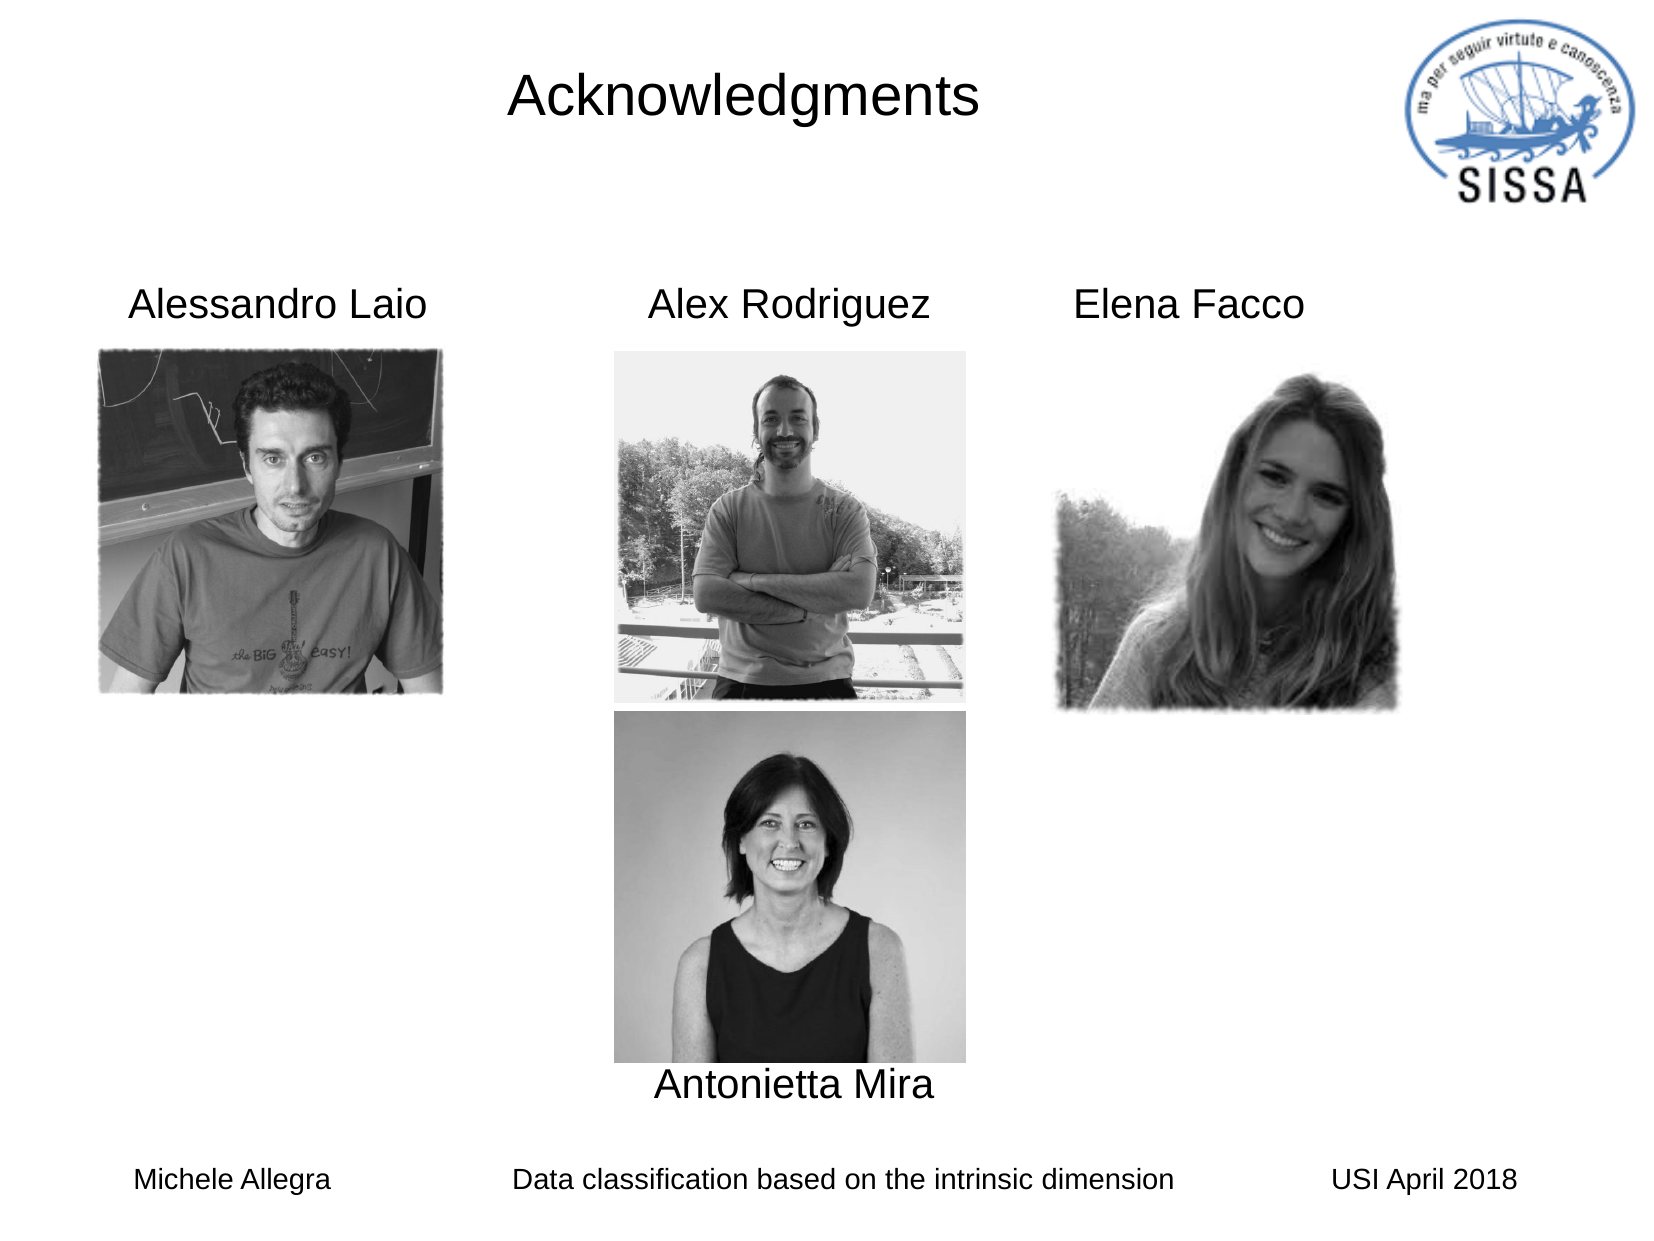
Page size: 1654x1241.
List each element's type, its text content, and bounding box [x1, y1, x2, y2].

text_box Elena Facco [1058, 273, 1397, 336]
picture [614, 351, 966, 703]
title Acknowledgments [118, 44, 1371, 147]
text_box Alex Rodriguez [633, 273, 971, 336]
picture [614, 711, 966, 1063]
text_box Antonietta Mira [639, 1053, 977, 1115]
picture [94, 345, 446, 697]
title Michele Allegra Data classification based on the intrinsic dimension USI April 2018 [82, 1141, 1571, 1217]
subtitle [82, 198, 1571, 1111]
text_box Alessandro Laio [113, 273, 452, 336]
picture [1391, 16, 1652, 207]
picture [1051, 363, 1403, 715]
